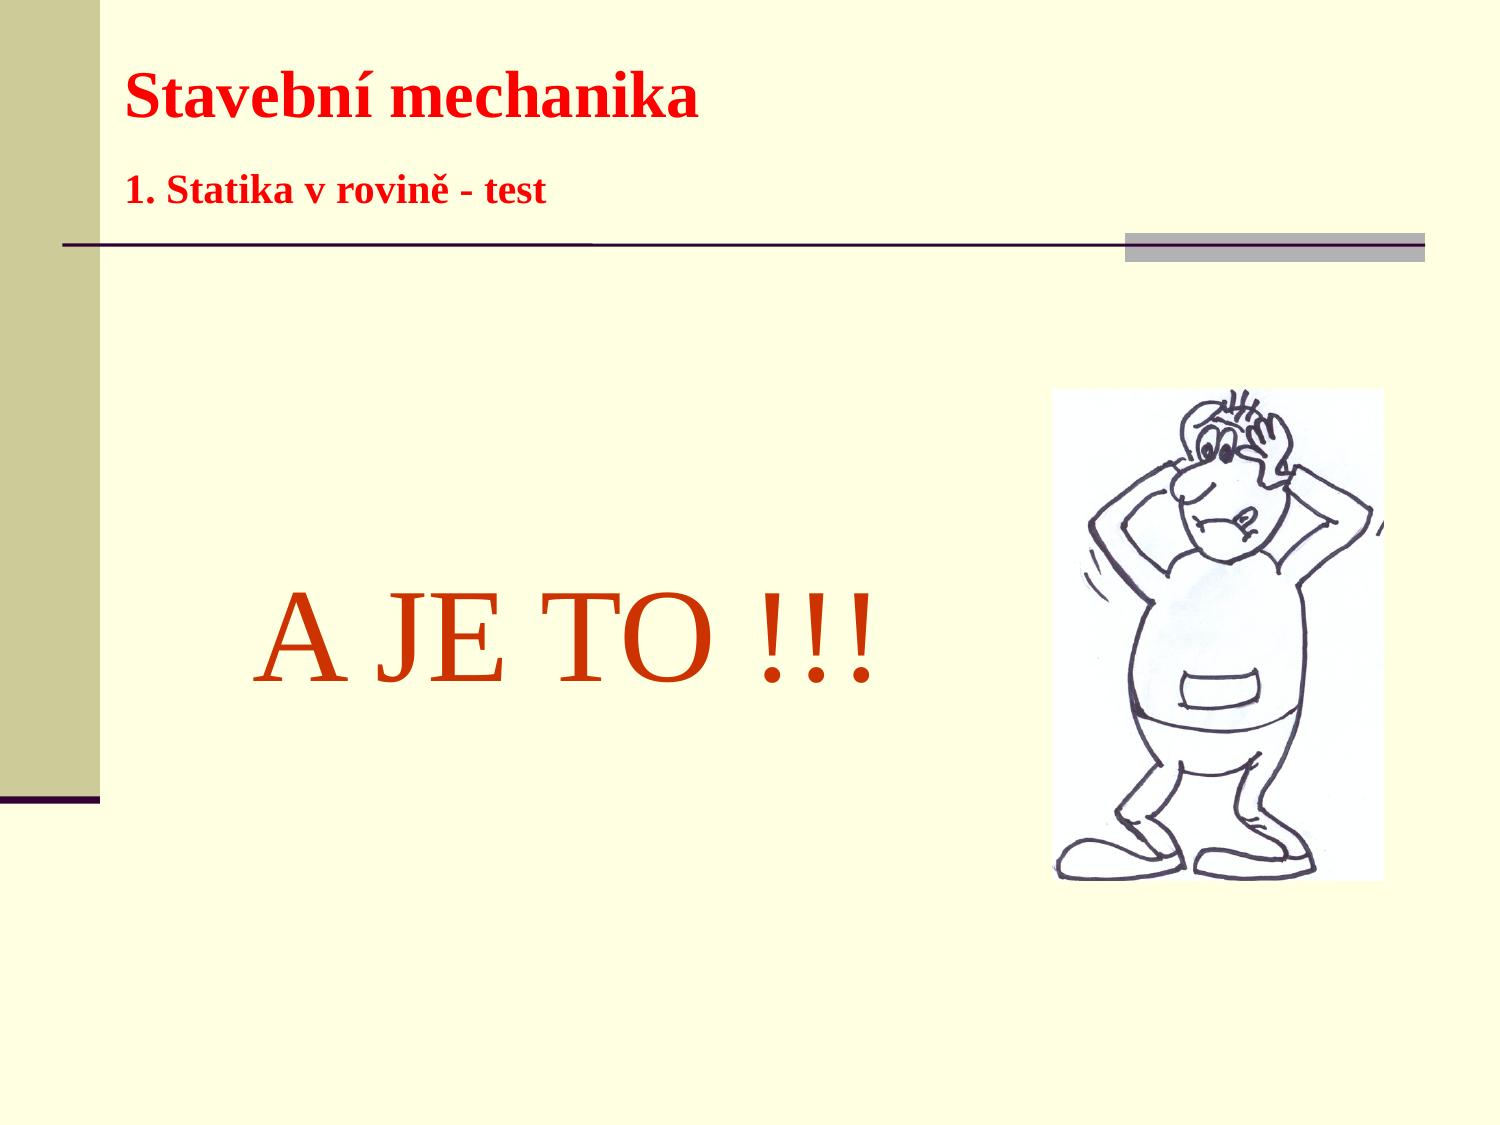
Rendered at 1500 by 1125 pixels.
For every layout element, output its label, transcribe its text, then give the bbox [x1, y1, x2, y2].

text_box Stavební mechanika [109, 43, 730, 134]
text_box A JE TO !!! [228, 423, 1016, 599]
text_box 1. Statika v rovině - test [109, 134, 1384, 239]
picture [1052, 389, 1384, 881]
